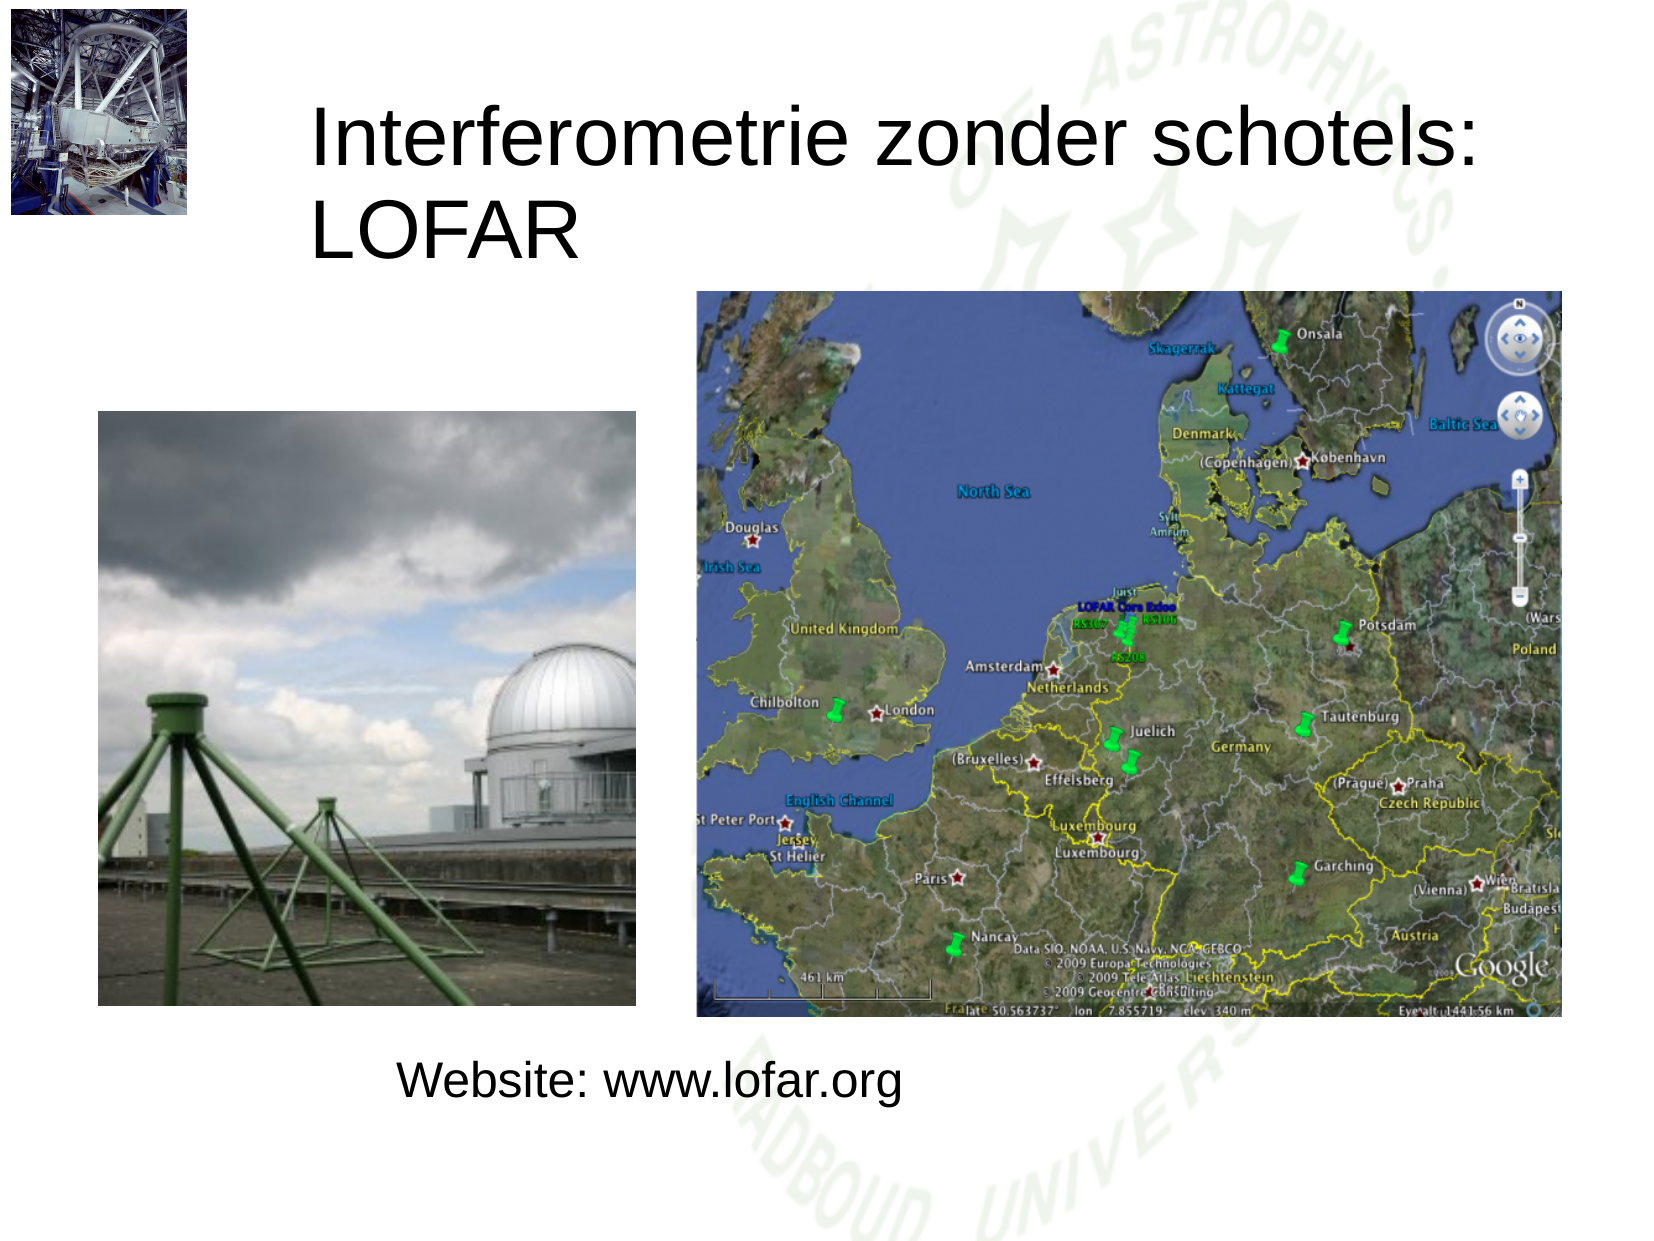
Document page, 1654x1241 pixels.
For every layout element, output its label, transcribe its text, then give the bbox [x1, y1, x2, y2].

picture [0, 0, 1654, 1241]
text_box Website: www.lofar.org [381, 1045, 920, 1116]
text_box Interferometrie zonder schotels: LOFAR [295, 83, 1497, 284]
